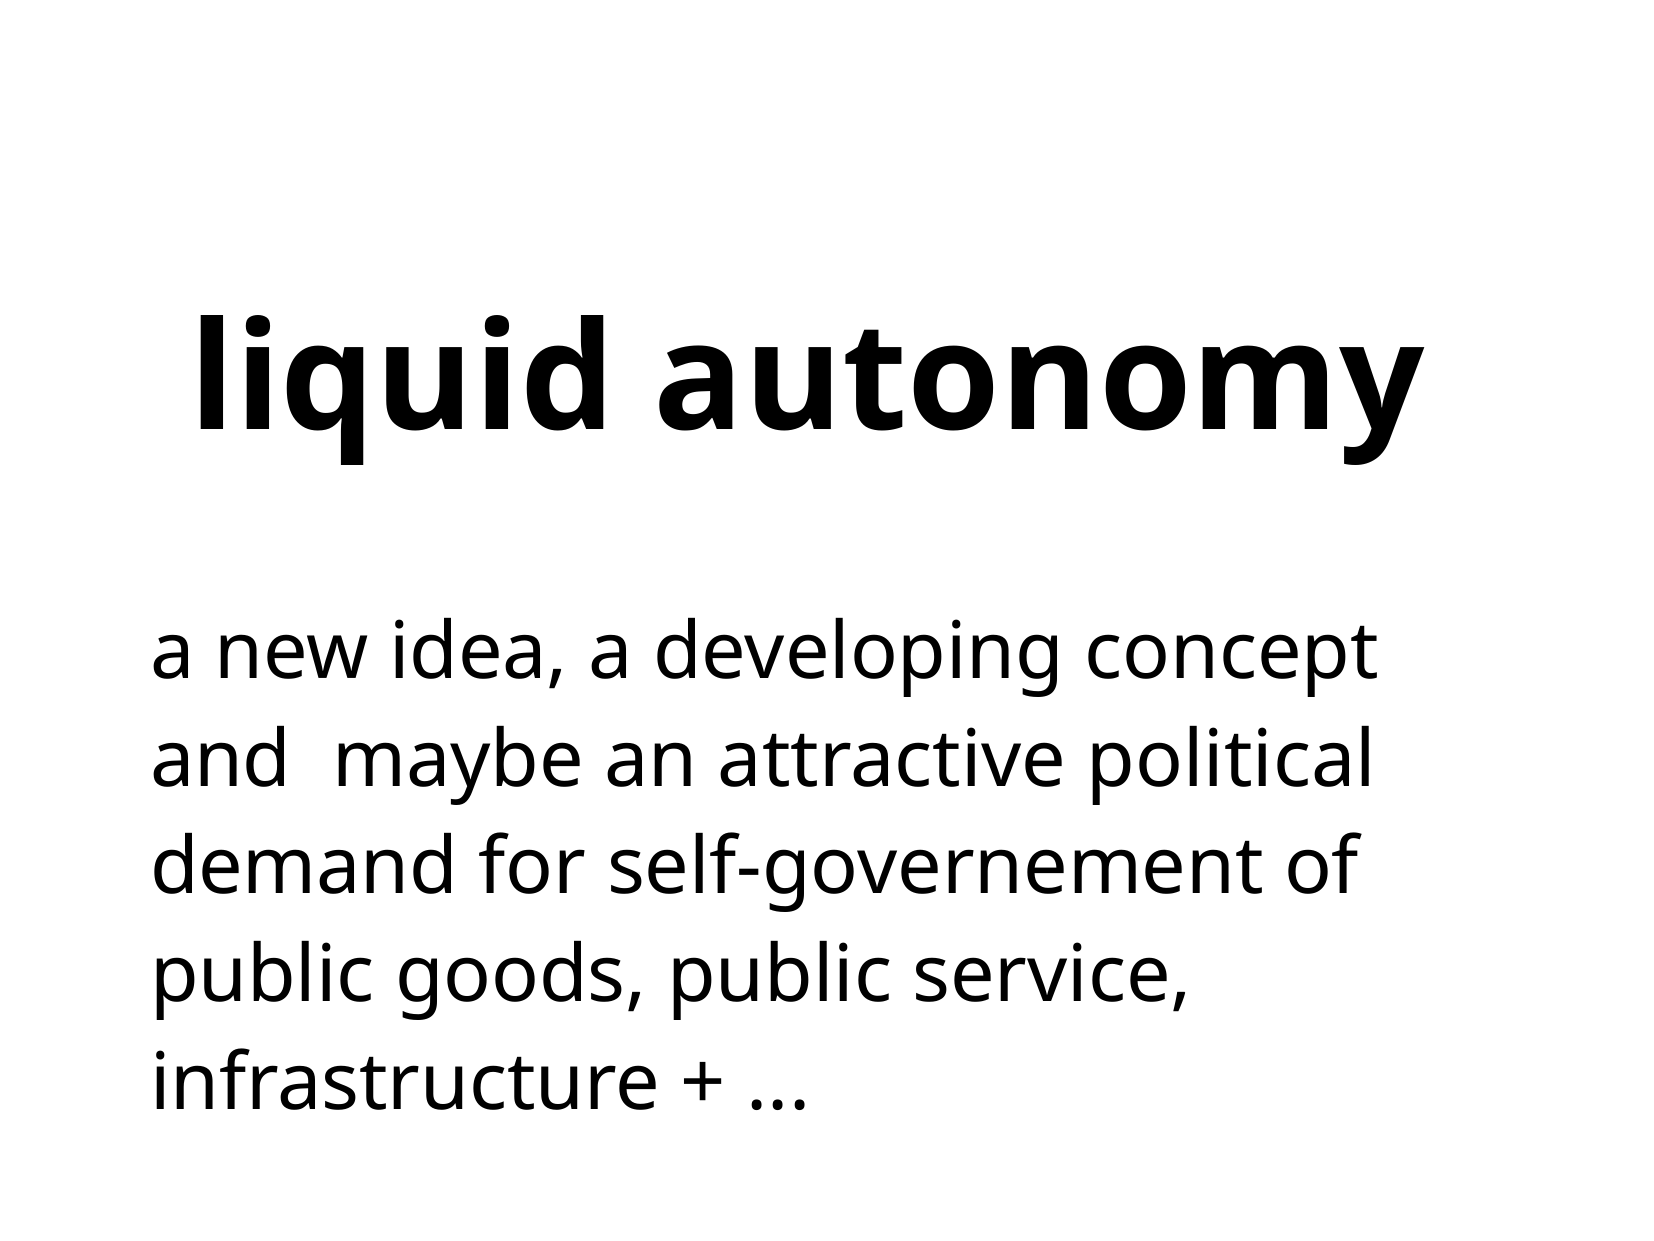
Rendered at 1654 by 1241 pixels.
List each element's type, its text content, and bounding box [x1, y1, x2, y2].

title liquid autonomy [82, 267, 1571, 475]
list a new idea, a developing concept and maybe an attractive political demand for self-governement of public goods, public service, infrastructure + ... [82, 474, 1501, 1134]
